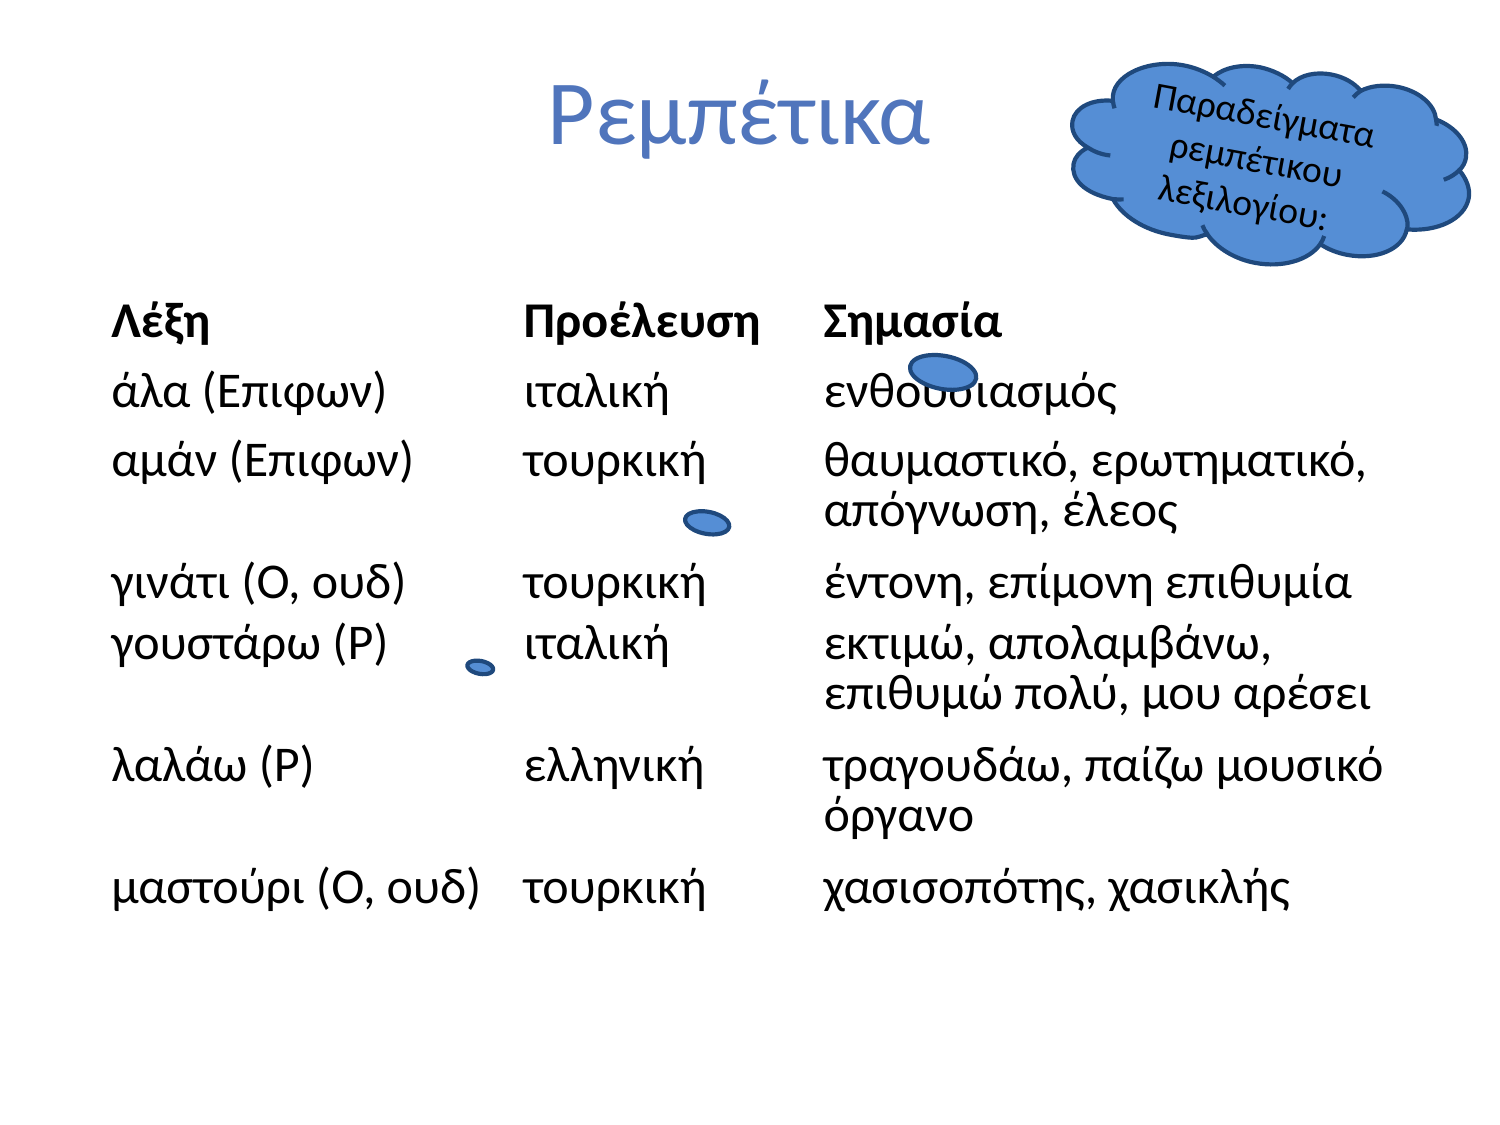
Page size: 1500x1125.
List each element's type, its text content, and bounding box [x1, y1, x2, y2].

table_header Προέλευση [512, 300, 812, 370]
text_box Παραδείγματα ρεμπέτικου λεξιλογίου: [910, 355, 977, 390]
table_cell τουρκική [512, 866, 812, 950]
table_cell τραγουδάω, παίζω μουσικό όργανο [812, 744, 1425, 866]
table_cell ιταλική [512, 370, 812, 439]
table_cell άλα (Επιφων) [100, 370, 512, 439]
title Ρεμπέτικα [75, 45, 1425, 233]
table_cell ενθουσιασμός [812, 370, 1425, 439]
table_cell γουστάρω (Ρ) [100, 622, 512, 744]
table_cell τουρκική [512, 439, 812, 561]
text_box Παραδείγματα ρεμπέτικου λεξιλογίου: [1072, 63, 1470, 265]
table_cell θαυμαστικό, ερωτηματικό, απόγνωση, έλεος [812, 439, 1425, 561]
table_cell χασισοπότης, χασικλής [812, 866, 1425, 950]
table_cell ιταλική [512, 622, 812, 744]
table_cell ελληνική [512, 744, 812, 866]
table_header Λέξη [100, 300, 512, 370]
table_cell μαστούρι (Ο, ουδ) [100, 866, 512, 950]
table_cell λαλάω (Ρ) [100, 744, 512, 866]
table_header Σημασία [812, 300, 1425, 370]
table_cell έντονη, επίμονη επιθυμία [812, 561, 1425, 622]
table_cell τουρκική [512, 561, 812, 622]
text_box Παραδείγματα ρεμπέτικου λεξιλογίου: [685, 511, 730, 535]
table_cell αμάν (Επιφων) [100, 439, 512, 561]
table_cell γινάτι (Ο, ουδ) [100, 561, 512, 622]
table_cell εκτιμώ, απολαμβάνω, επιθυμώ πολύ, μου αρέσει [812, 622, 1425, 744]
